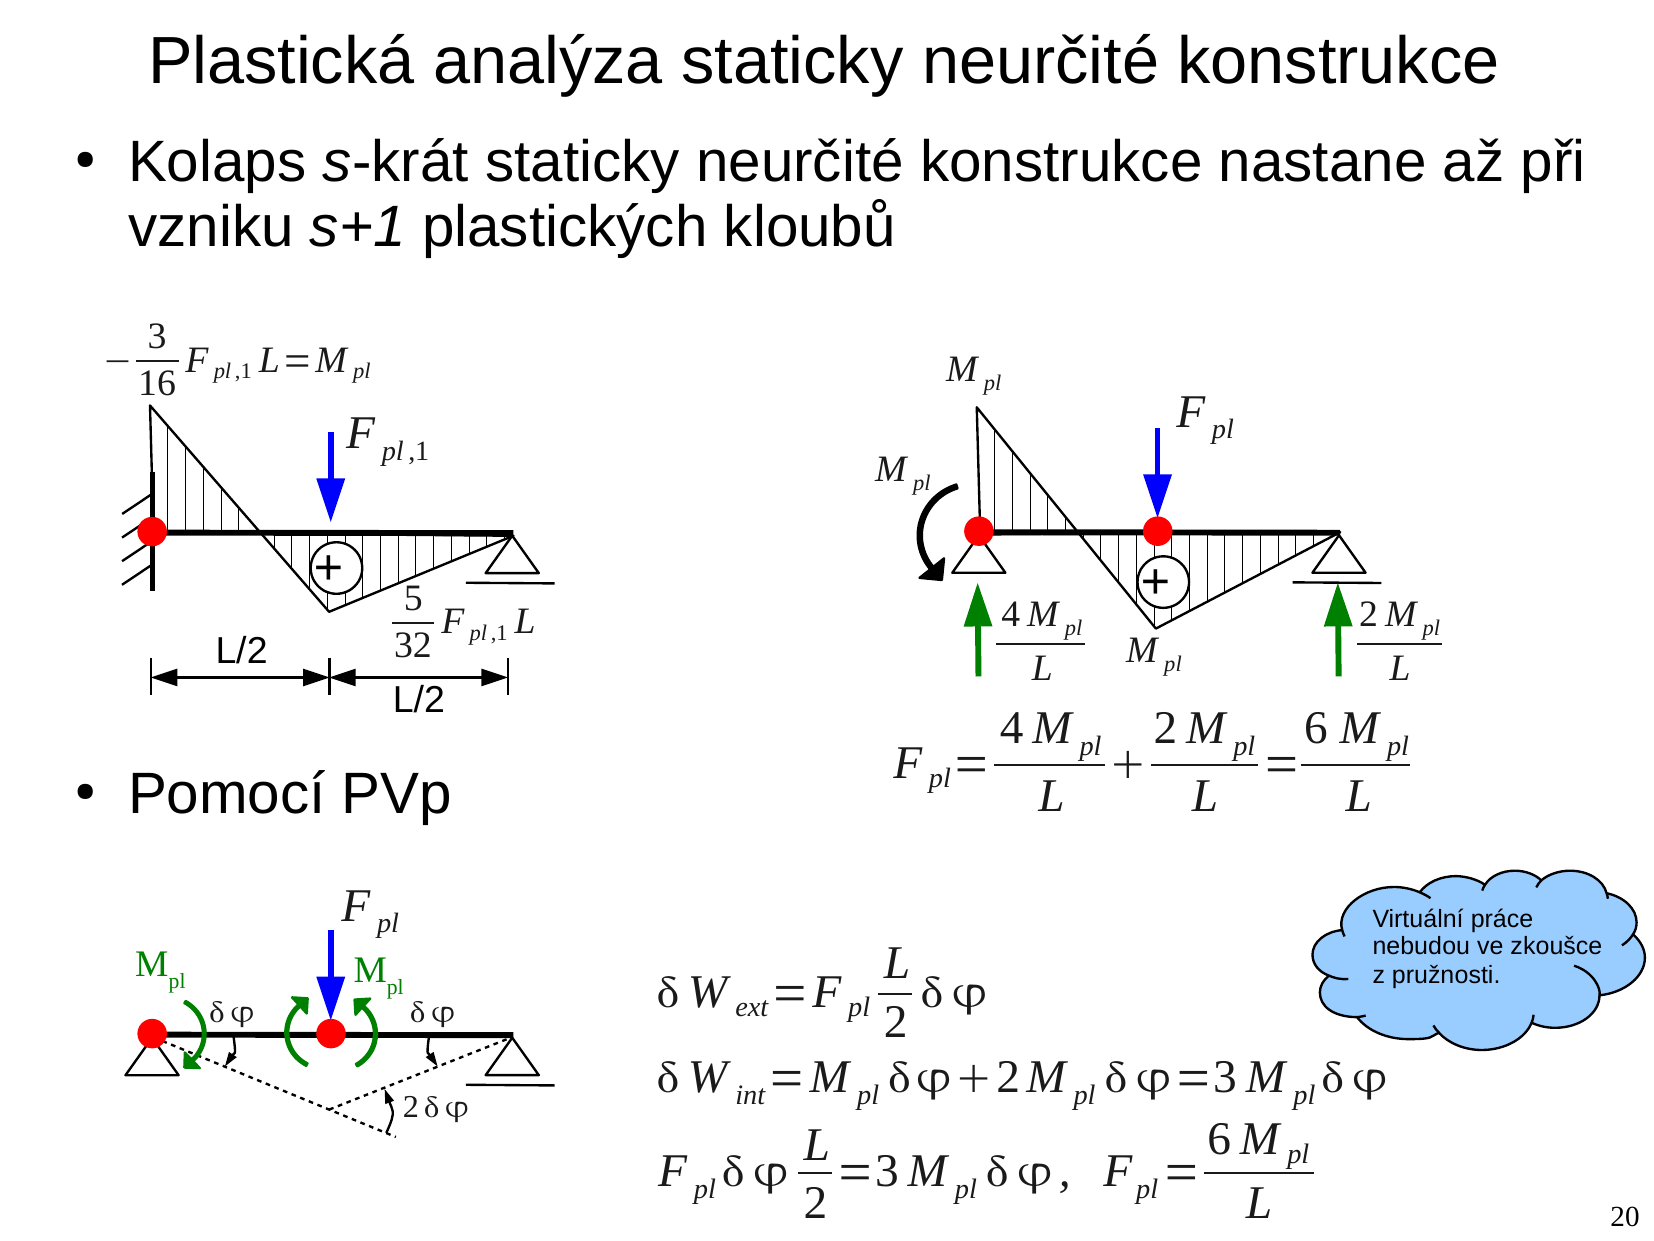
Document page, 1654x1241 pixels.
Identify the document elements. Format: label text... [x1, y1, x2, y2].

chart [872, 702, 1426, 760]
text_box [316, 1018, 346, 1049]
chart [637, 937, 1402, 1230]
text_box [1312, 898, 1598, 1051]
list Kolaps s-krát staticky neurčité konstrukce nastane až při vzniku s+1 plastických kloubů [57, 128, 1608, 265]
chart [929, 348, 1012, 396]
text_box [184, 1004, 206, 1069]
chart [980, 593, 1096, 688]
chart [90, 315, 380, 405]
text_box [917, 484, 958, 580]
chart [1155, 386, 1246, 445]
list Pomocí PVp [57, 760, 1608, 897]
text_box [285, 997, 308, 1066]
text_box [952, 407, 1076, 573]
text_box [263, 535, 539, 595]
chart [325, 407, 441, 467]
text_box Mpl [120, 935, 201, 1004]
chart [1340, 593, 1454, 688]
chart [1109, 629, 1192, 677]
chart [858, 448, 941, 496]
text_box [317, 598, 363, 612]
text_box L/2 [378, 670, 460, 732]
chart [196, 1015, 202, 1030]
chart [196, 994, 264, 1030]
text_box [1361, 870, 1616, 896]
text_box [1312, 535, 1366, 573]
chart [375, 577, 545, 667]
chart [320, 880, 411, 939]
text_box [354, 998, 377, 1067]
text_box [1142, 612, 1188, 629]
text_box L/2 [200, 622, 283, 684]
text_box [485, 1037, 539, 1076]
text_box [125, 1018, 179, 1076]
text_box [137, 405, 258, 547]
text_box [1080, 516, 1333, 608]
chart [397, 994, 465, 1030]
title Plastická analýza staticky neurčité konstrukce [37, 8, 1613, 113]
text_box [1629, 905, 1645, 985]
text_box + [293, 538, 371, 598]
text_box Mpl [338, 941, 419, 1010]
text_box Virtuální práce nebudou ve zkoušce z pružnosti. [1357, 896, 1629, 1006]
text_box + [1120, 552, 1197, 612]
chart [390, 1089, 478, 1125]
